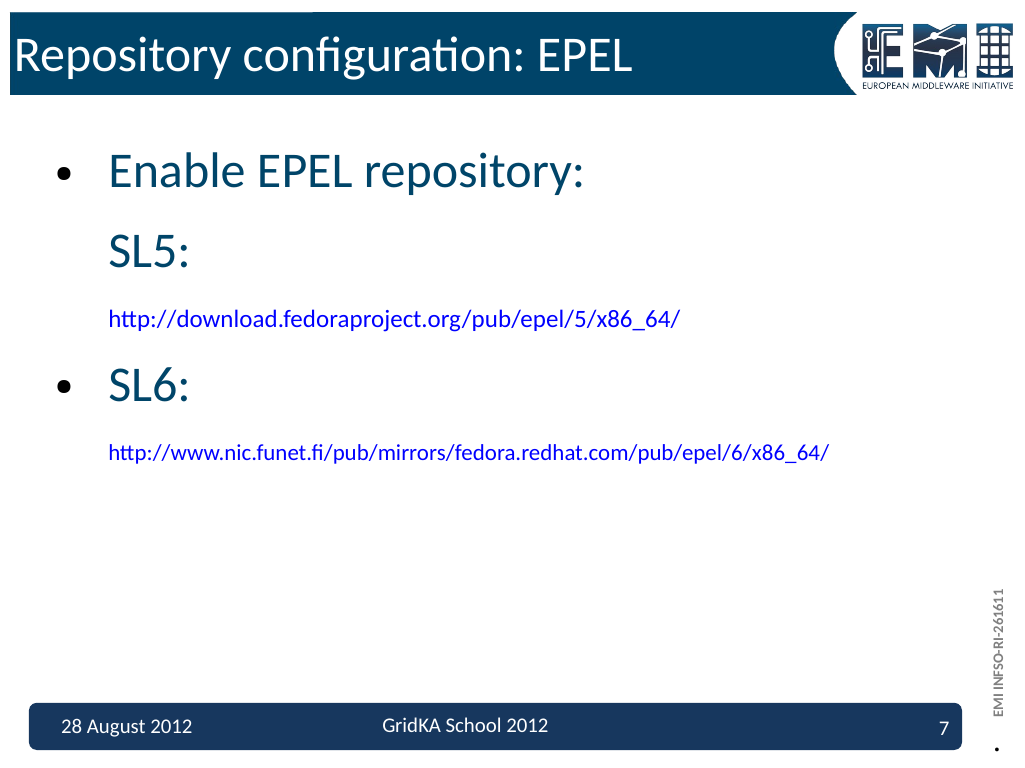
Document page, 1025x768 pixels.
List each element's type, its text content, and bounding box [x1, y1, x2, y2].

picture [9, 12, 13, 95]
list Enable EPEL repository: SL5: http://download.fedoraproject.org/pub/epel/5/x86_64/ SL6: http://www.nic.funet.fi/pub/mirrors/fedora.redhat.com/pub/epel/6/x86_64/ [37, 150, 960, 657]
picture [839, 81, 846, 95]
picture [839, 12, 857, 95]
picture [862, 23, 1013, 89]
title Repository configuration: EPEL [13, 0, 839, 124]
